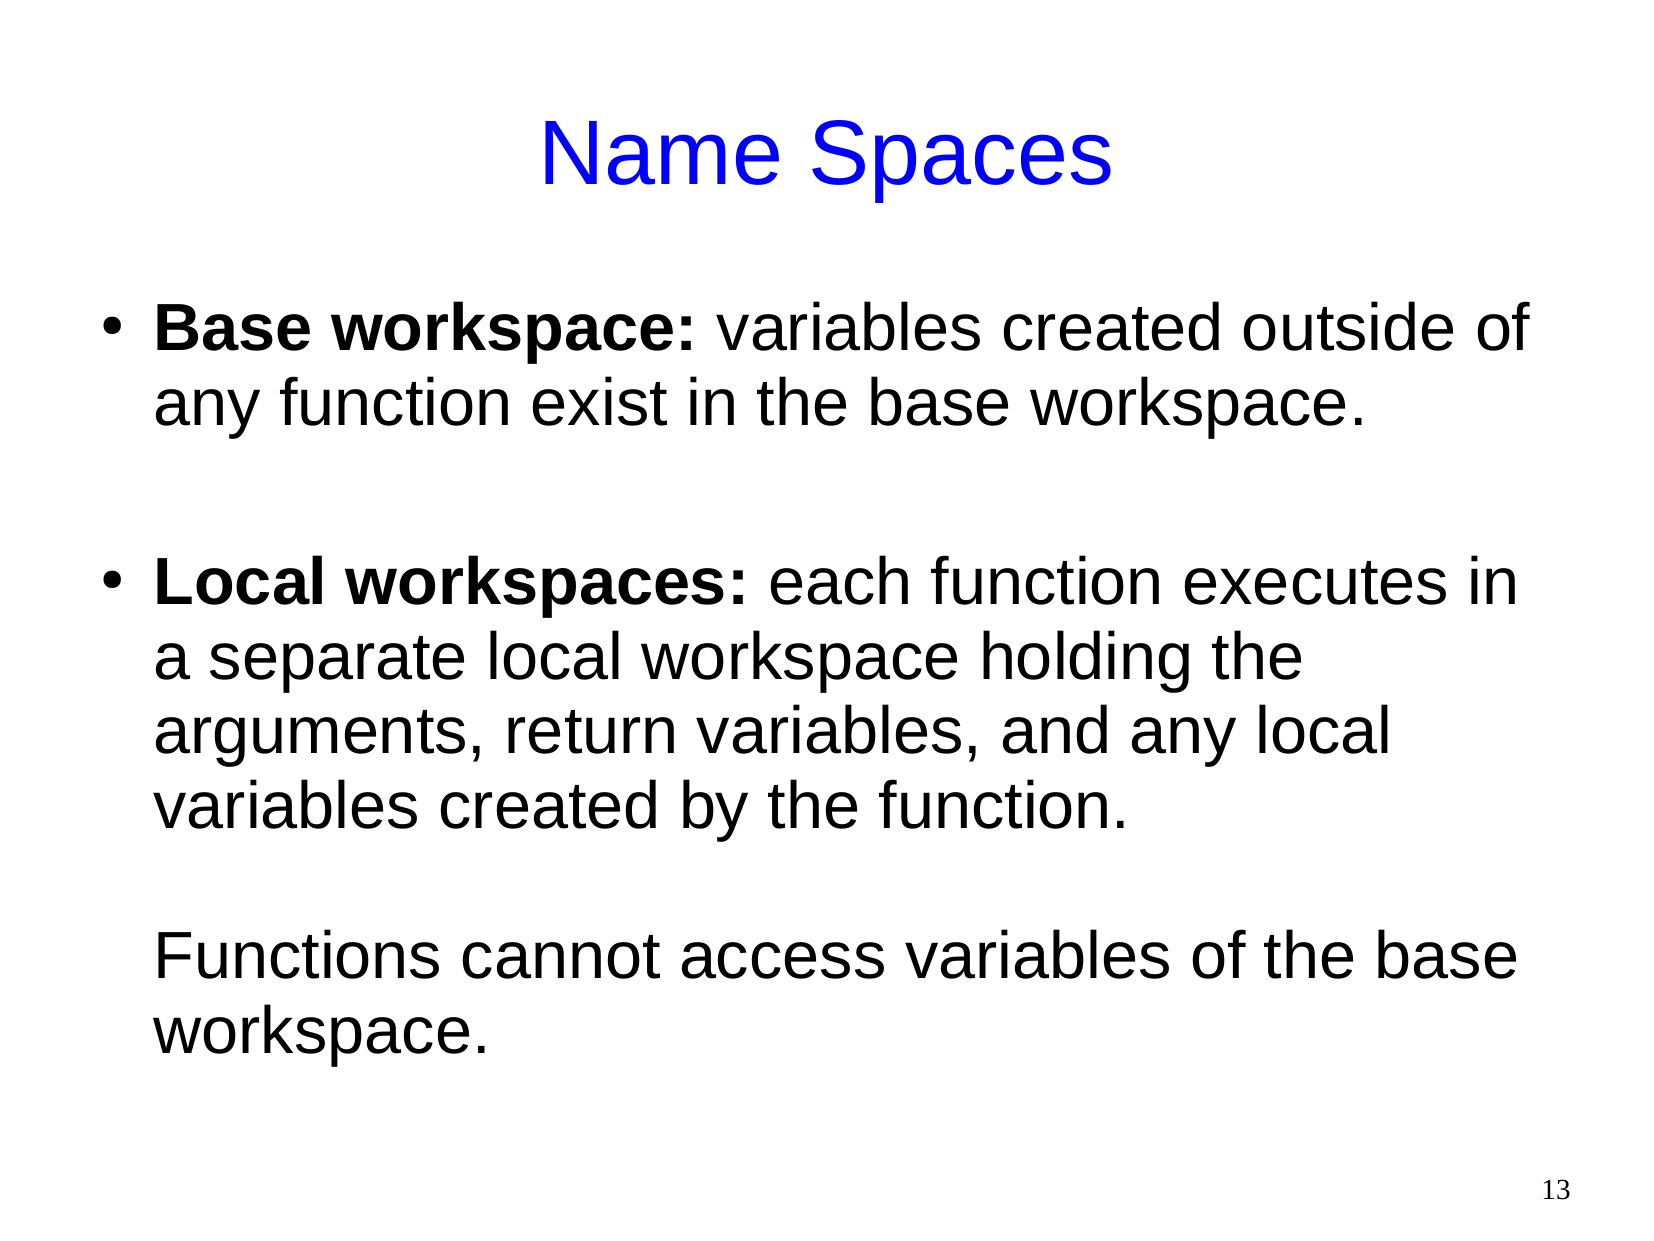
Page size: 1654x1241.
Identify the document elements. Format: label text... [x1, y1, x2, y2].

list Base workspace: variables created outside of any function exist in the base workspace. Local workspaces: each function executes in a separate local workspace holding the arguments, return variables, and any local variables created by the function. Functions cannot access variables of the base workspace. [82, 290, 1571, 1094]
title Name Spaces [82, 56, 1571, 250]
